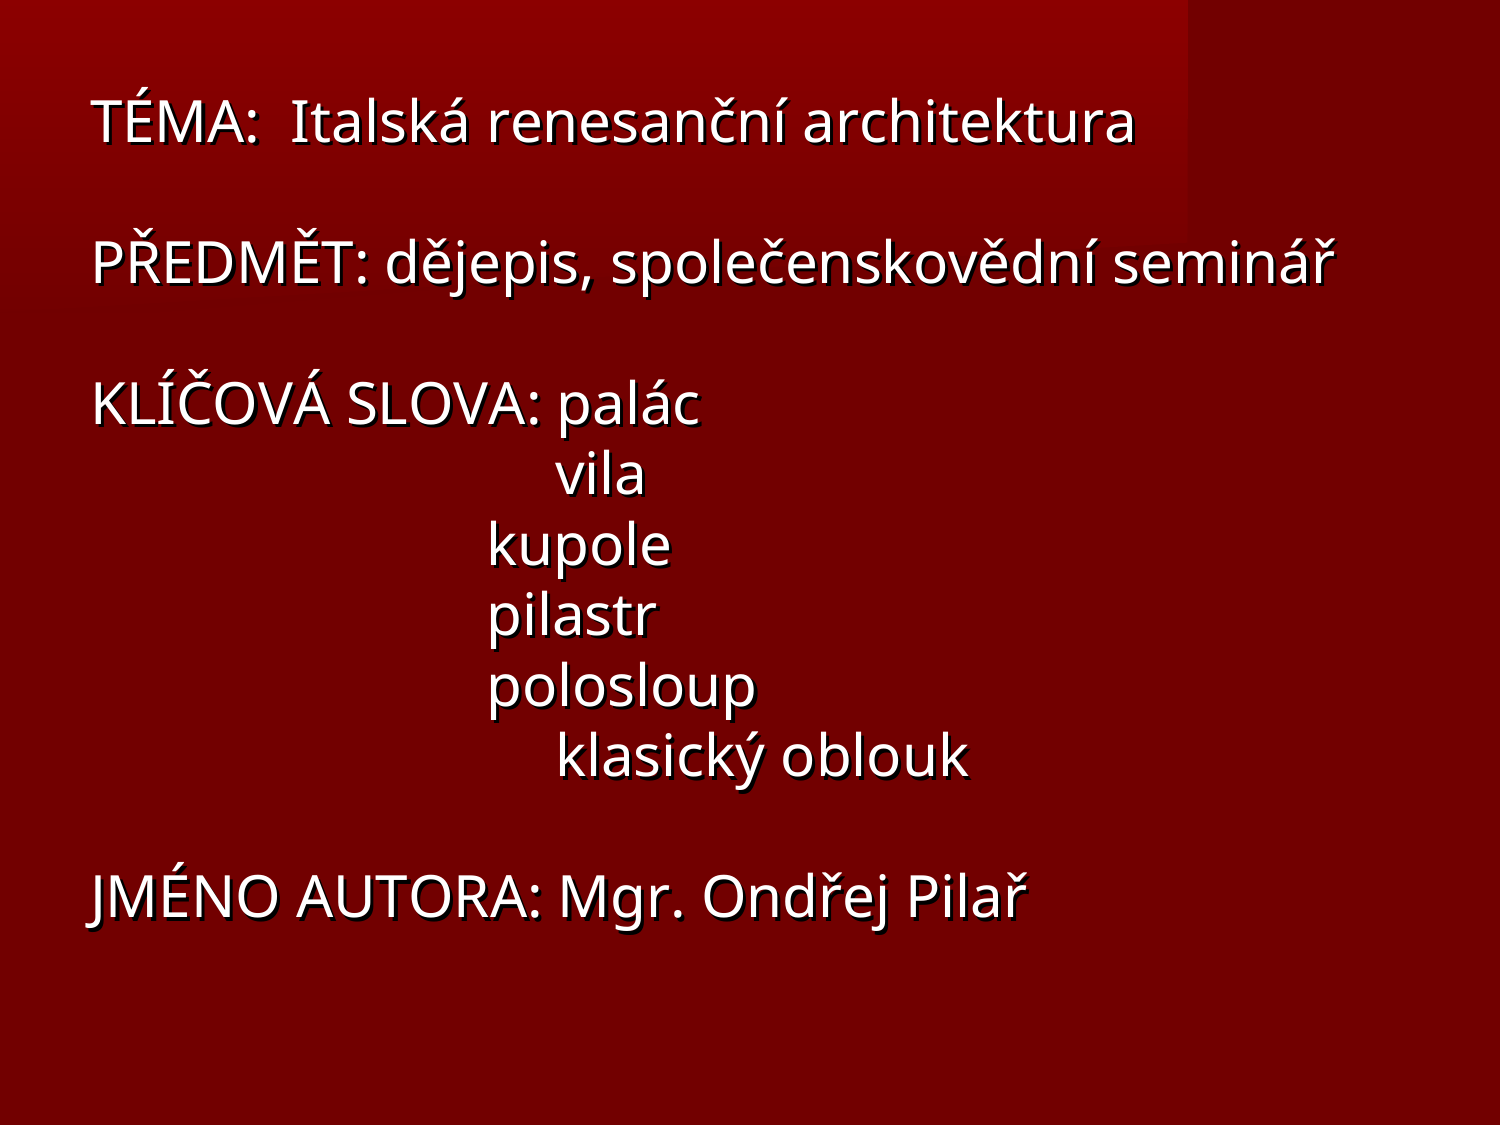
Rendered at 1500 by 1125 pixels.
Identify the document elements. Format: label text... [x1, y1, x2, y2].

list TÉMA: Italská renesanční architektura PŘEDMĚT: dějepis, společenskovědní seminář KLÍČOVÁ SLOVA: palác vila kupole pilastr polosloup klasický oblouk JMÉNO AUTORA: Mgr. Ondřej Pilař [75, 90, 1500, 1008]
title [75, 0, 1426, 114]
